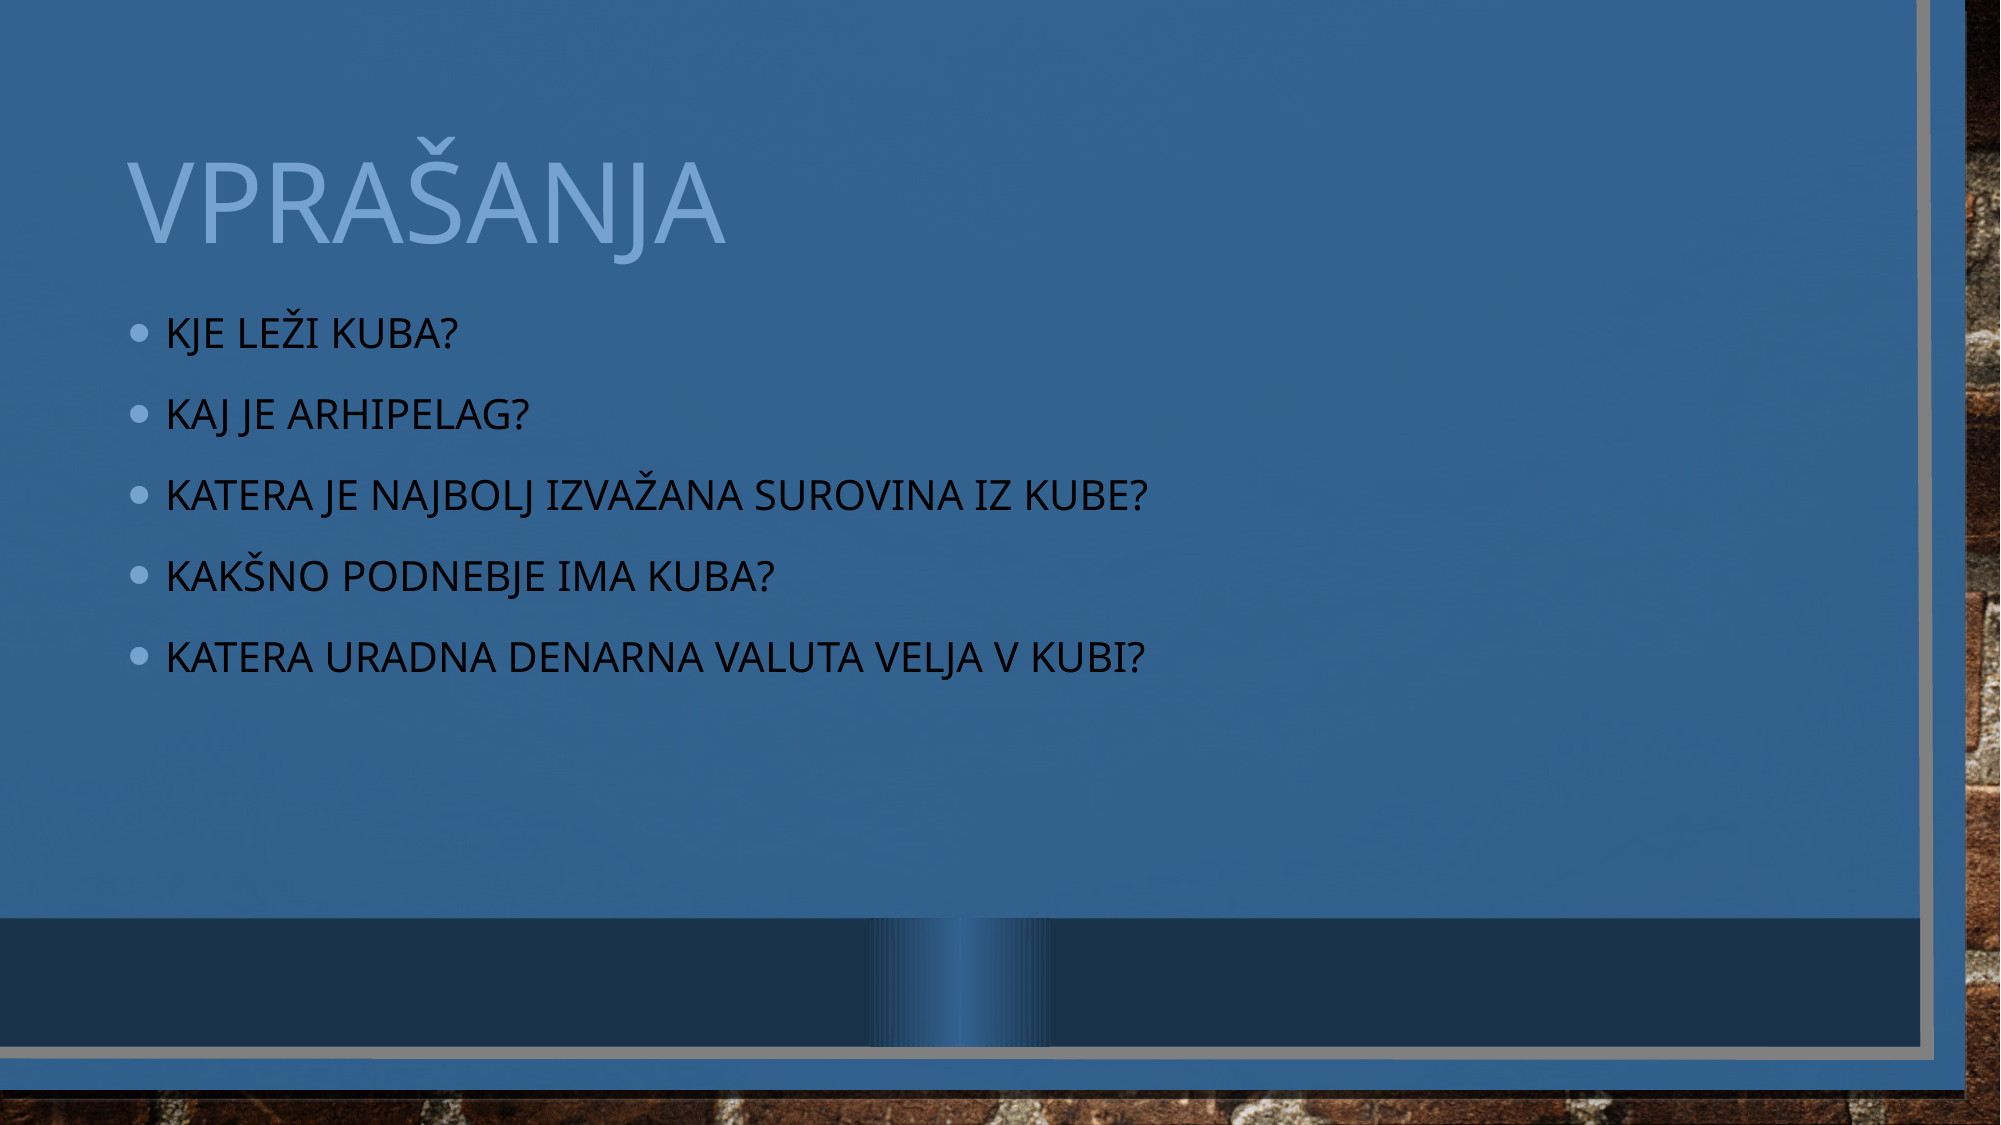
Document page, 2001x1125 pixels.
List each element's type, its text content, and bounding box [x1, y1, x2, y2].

title VPRAŠANJA [112, 112, 1818, 302]
picture [0, 0, 2001, 1125]
list Kje leži kuba? Kaj je arhipelag? Katera je najbolj izvažana surovina iz kube? Kakšno podnebje ima kuba? Katera uradna denarna valuta velja v kubi? [112, 338, 1818, 882]
picture [0, 0, 1919, 918]
